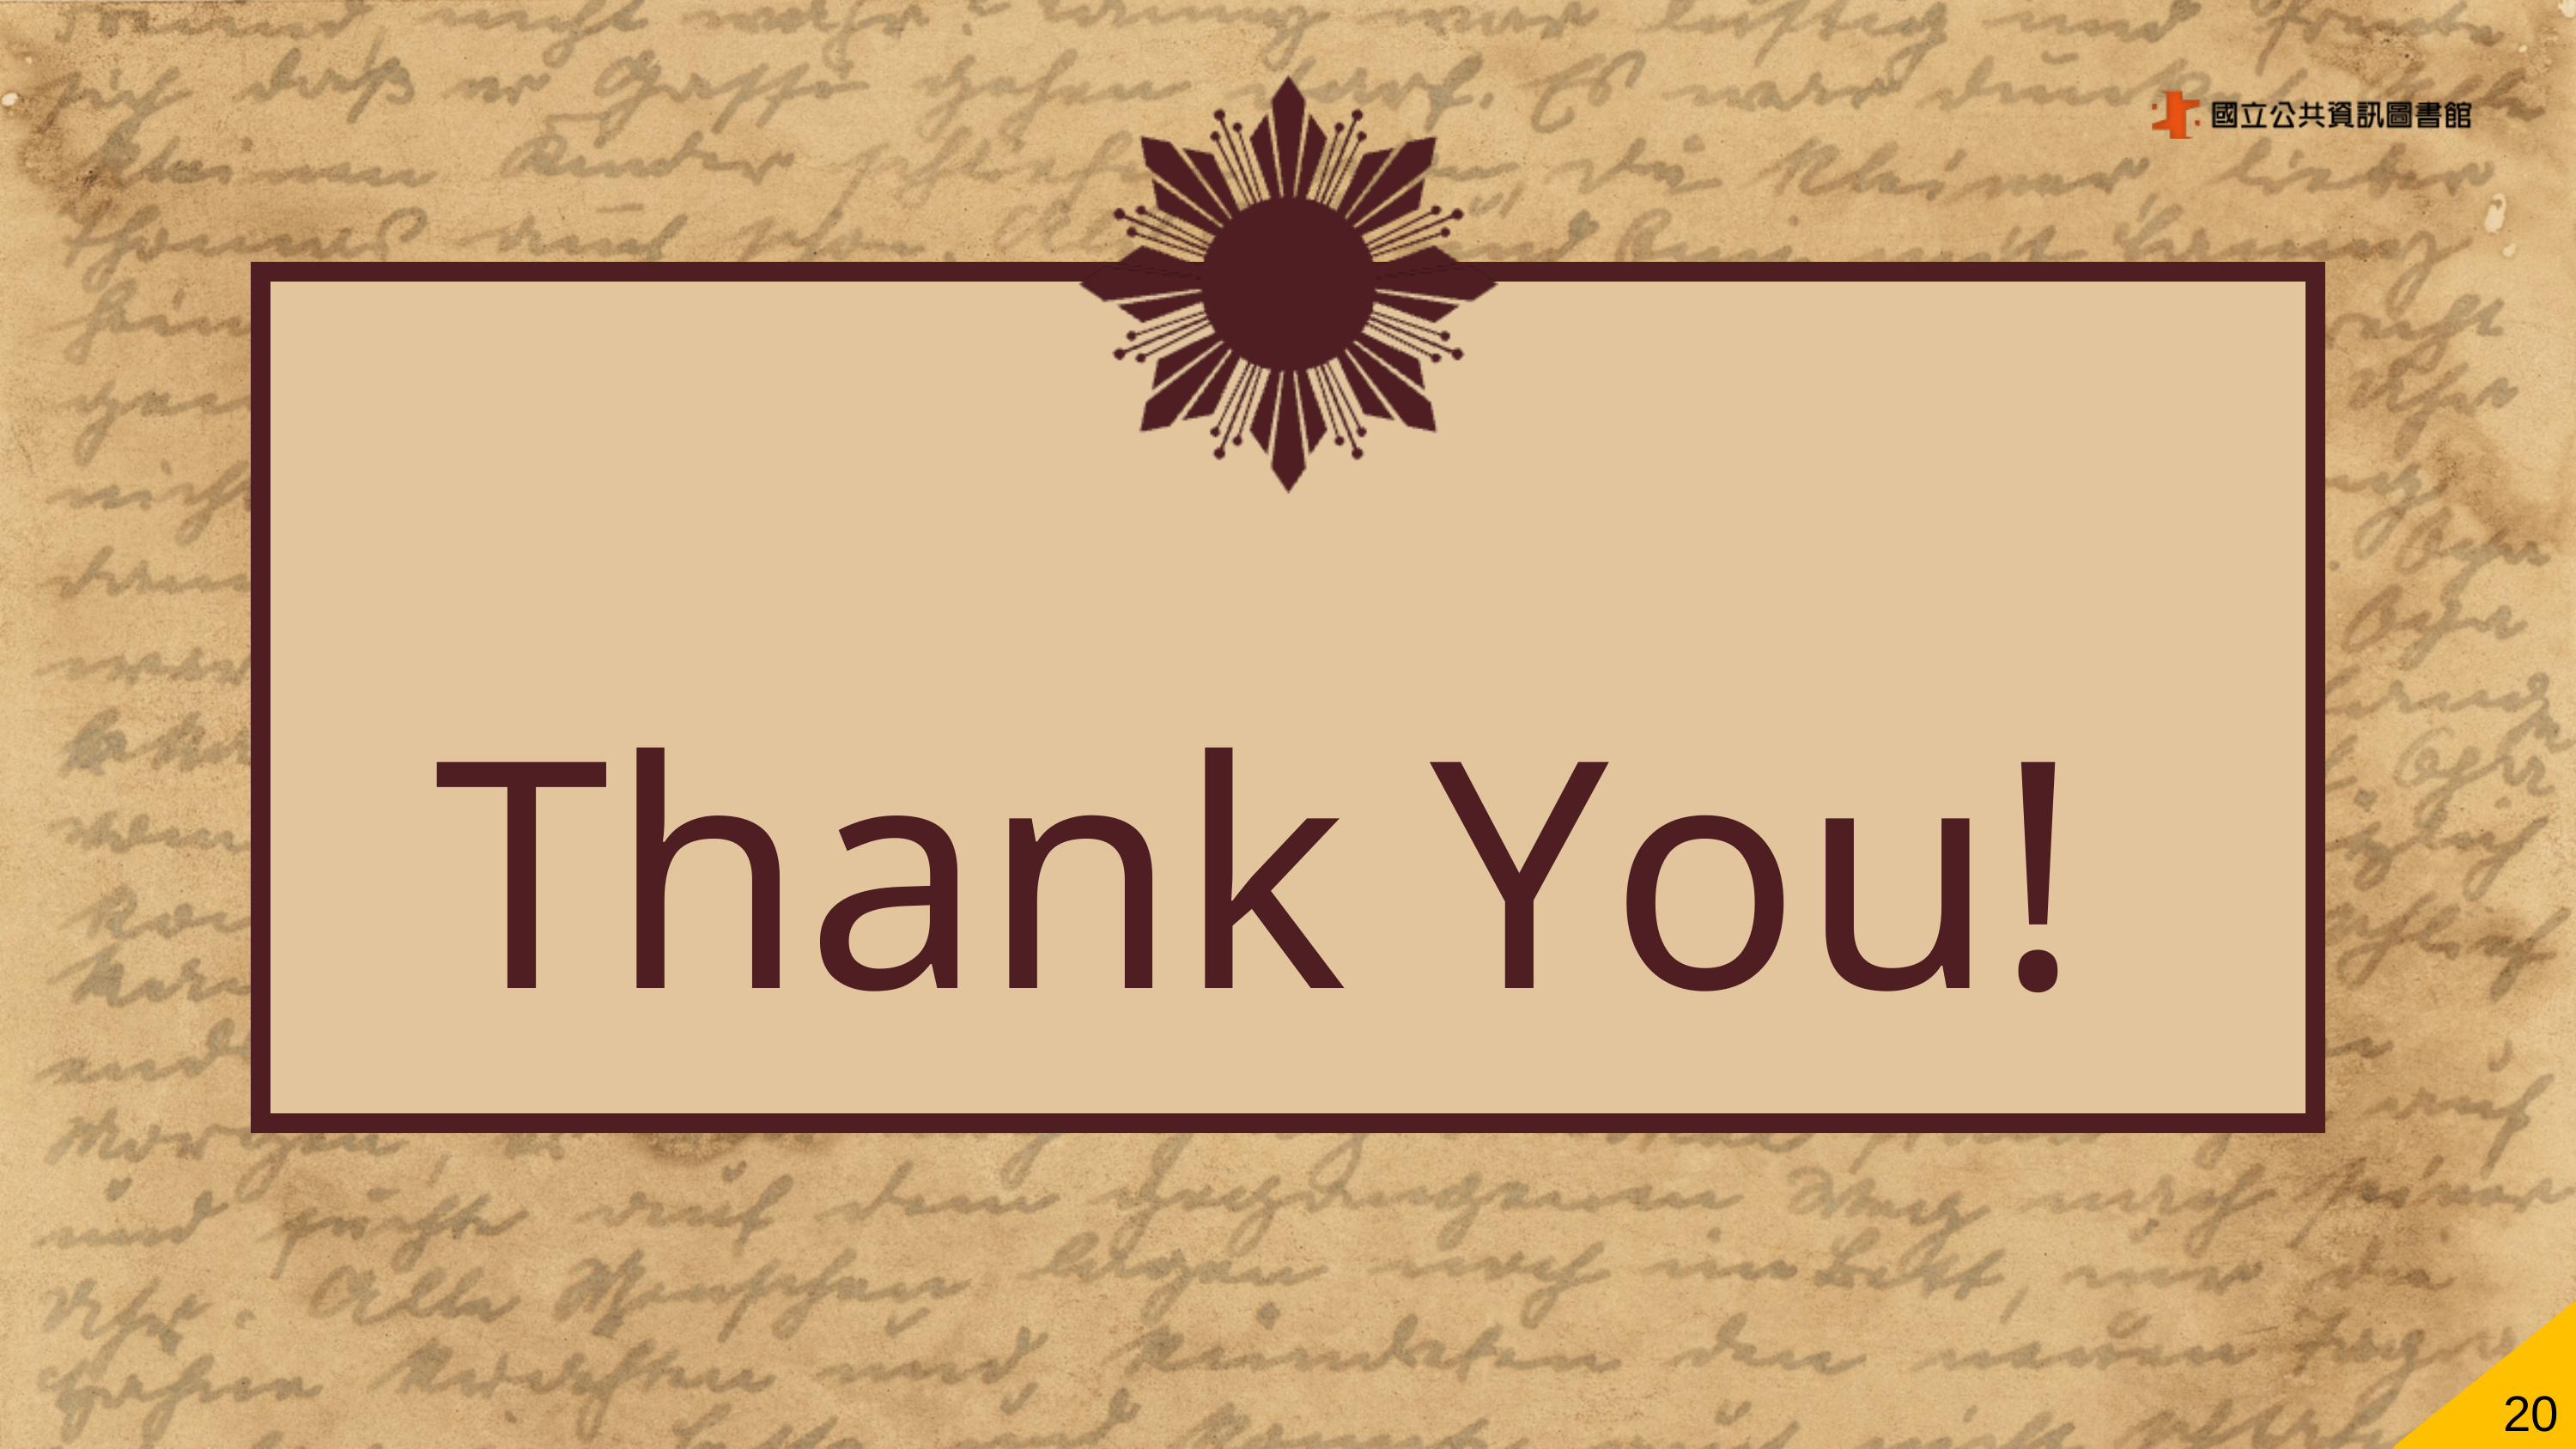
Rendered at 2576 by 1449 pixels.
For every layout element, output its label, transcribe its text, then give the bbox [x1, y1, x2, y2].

text_box Thank You! [201, 520, 2316, 1058]
picture [0, 0, 2576, 1449]
text_box [260, 1058, 2316, 1124]
text_box [260, 251, 2316, 520]
text_box 20 [2395, 1302, 2576, 1448]
